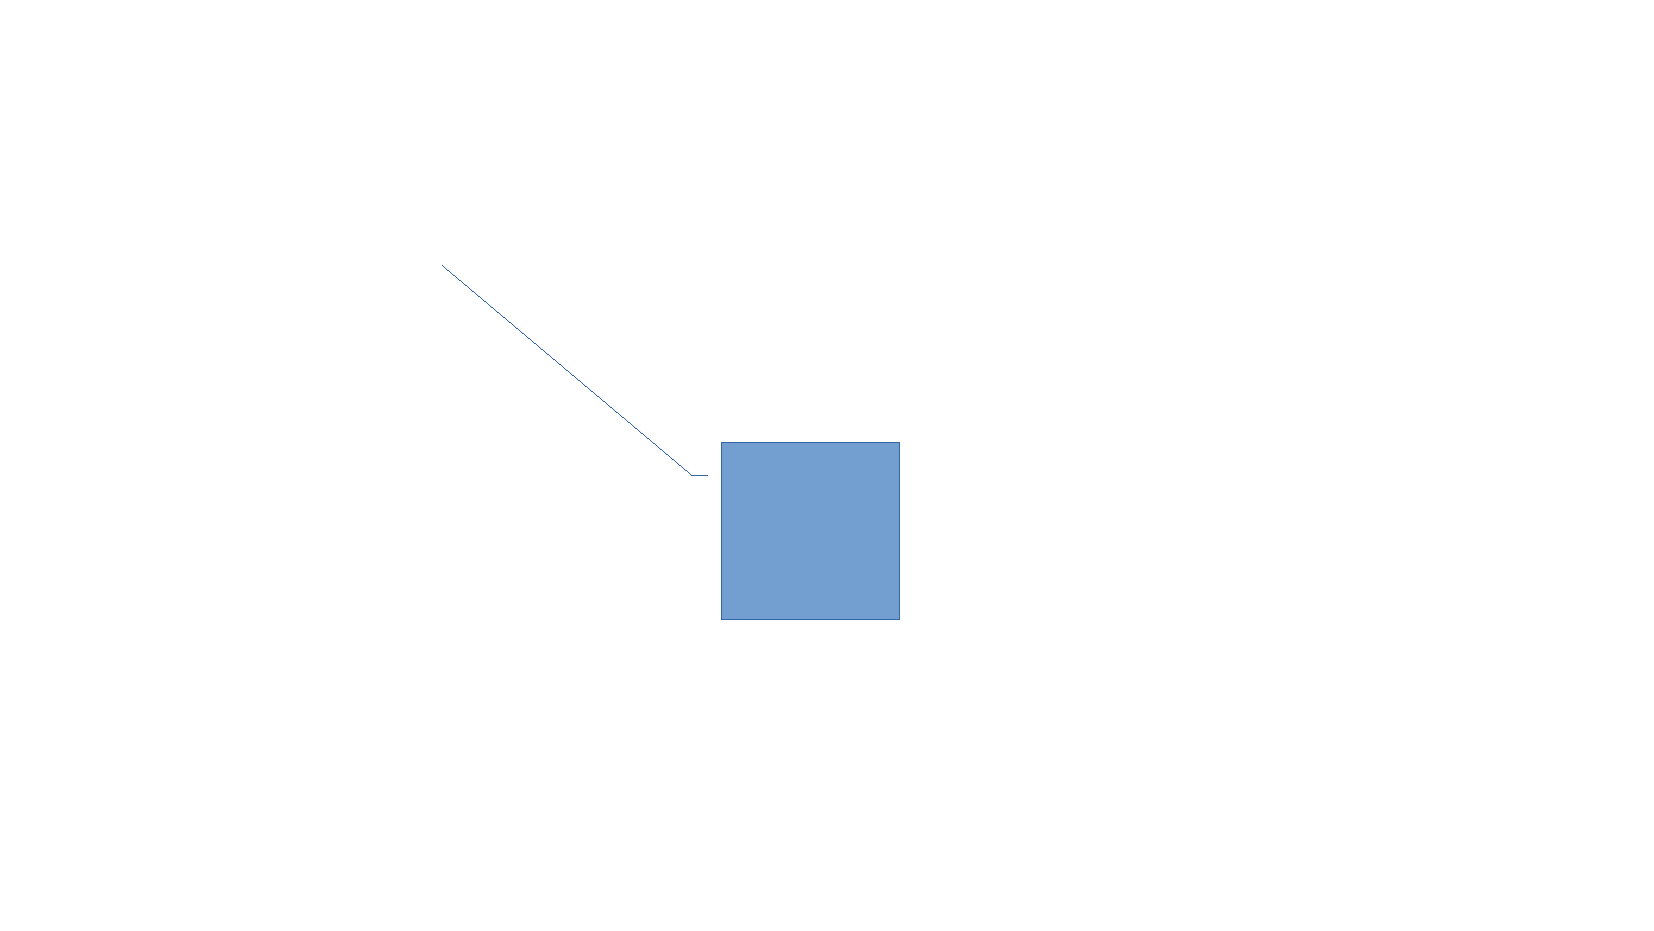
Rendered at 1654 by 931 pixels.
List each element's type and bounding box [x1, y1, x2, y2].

text_box [442, 265, 708, 476]
text_box [722, 443, 899, 620]
